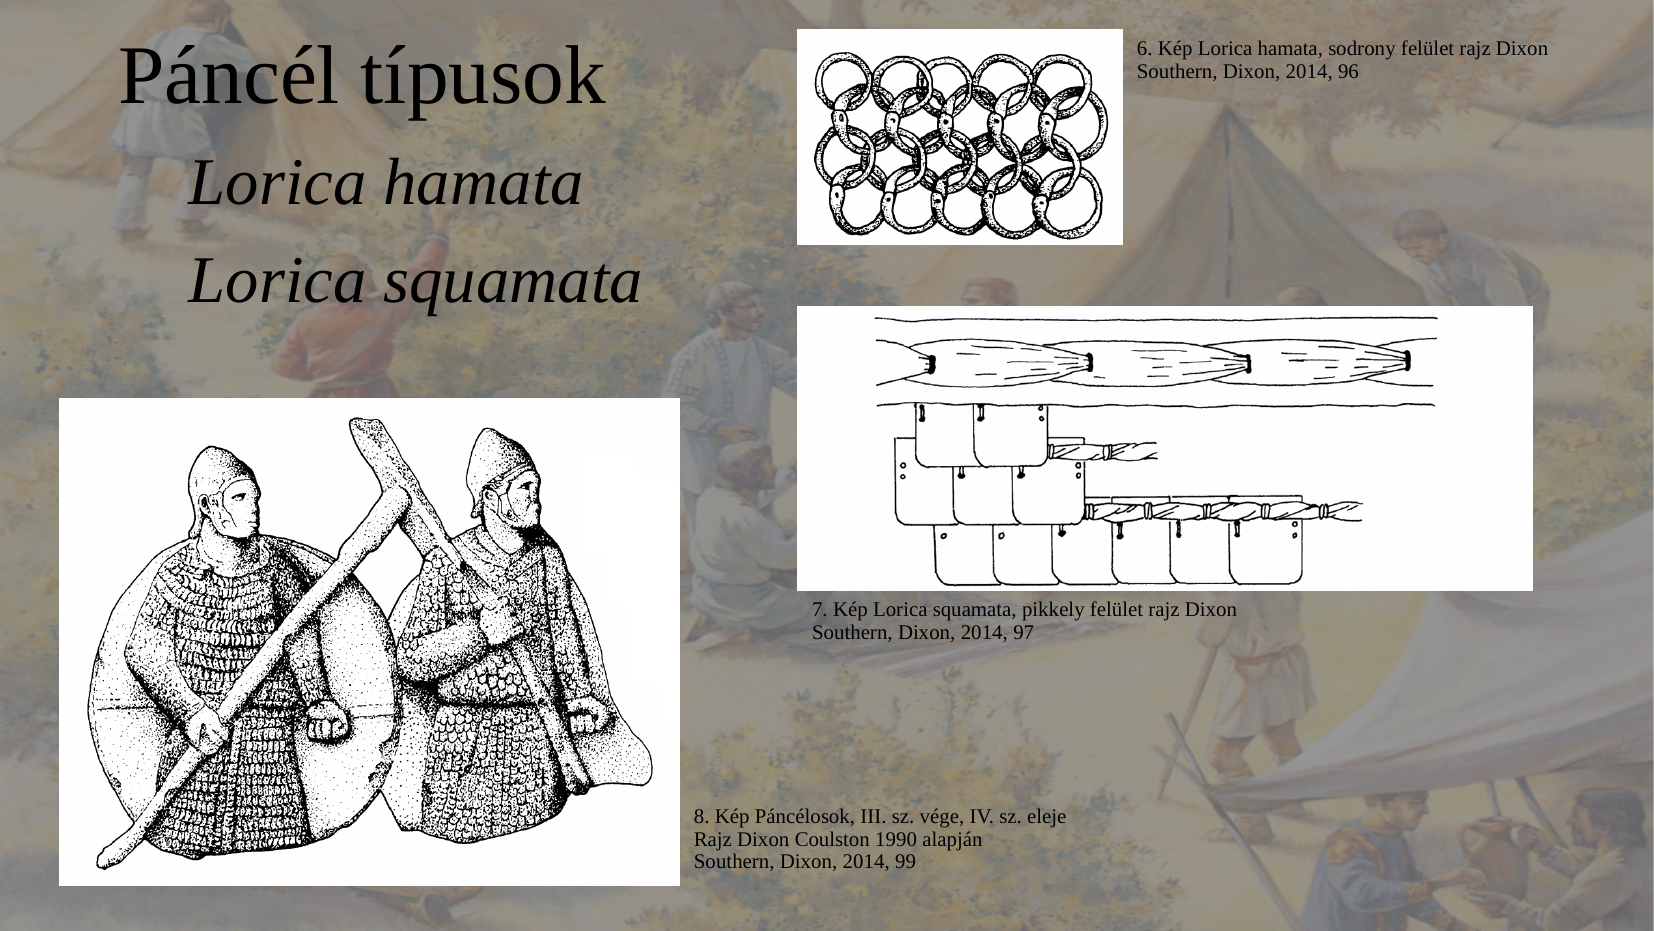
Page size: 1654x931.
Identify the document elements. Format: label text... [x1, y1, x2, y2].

picture [0, 0, 1654, 931]
text_box 8. Kép Páncélosok, III. sz. vége, IV. sz. eleje Rajz Dixon Coulston 1990 alapján Southern, Dixon, 2014, 99 [680, 797, 1093, 886]
list Páncél típusok Lorica hamata Lorica squamata [47, 29, 857, 414]
text_box 6. Kép Lorica hamata, sodrony felület rajz Dixon Southern, Dixon, 2014, 96 [1122, 29, 1625, 119]
text_box 7. Kép Lorica squamata, pikkely felület rajz Dixon Southern, Dixon, 2014, 97 [797, 590, 1270, 680]
